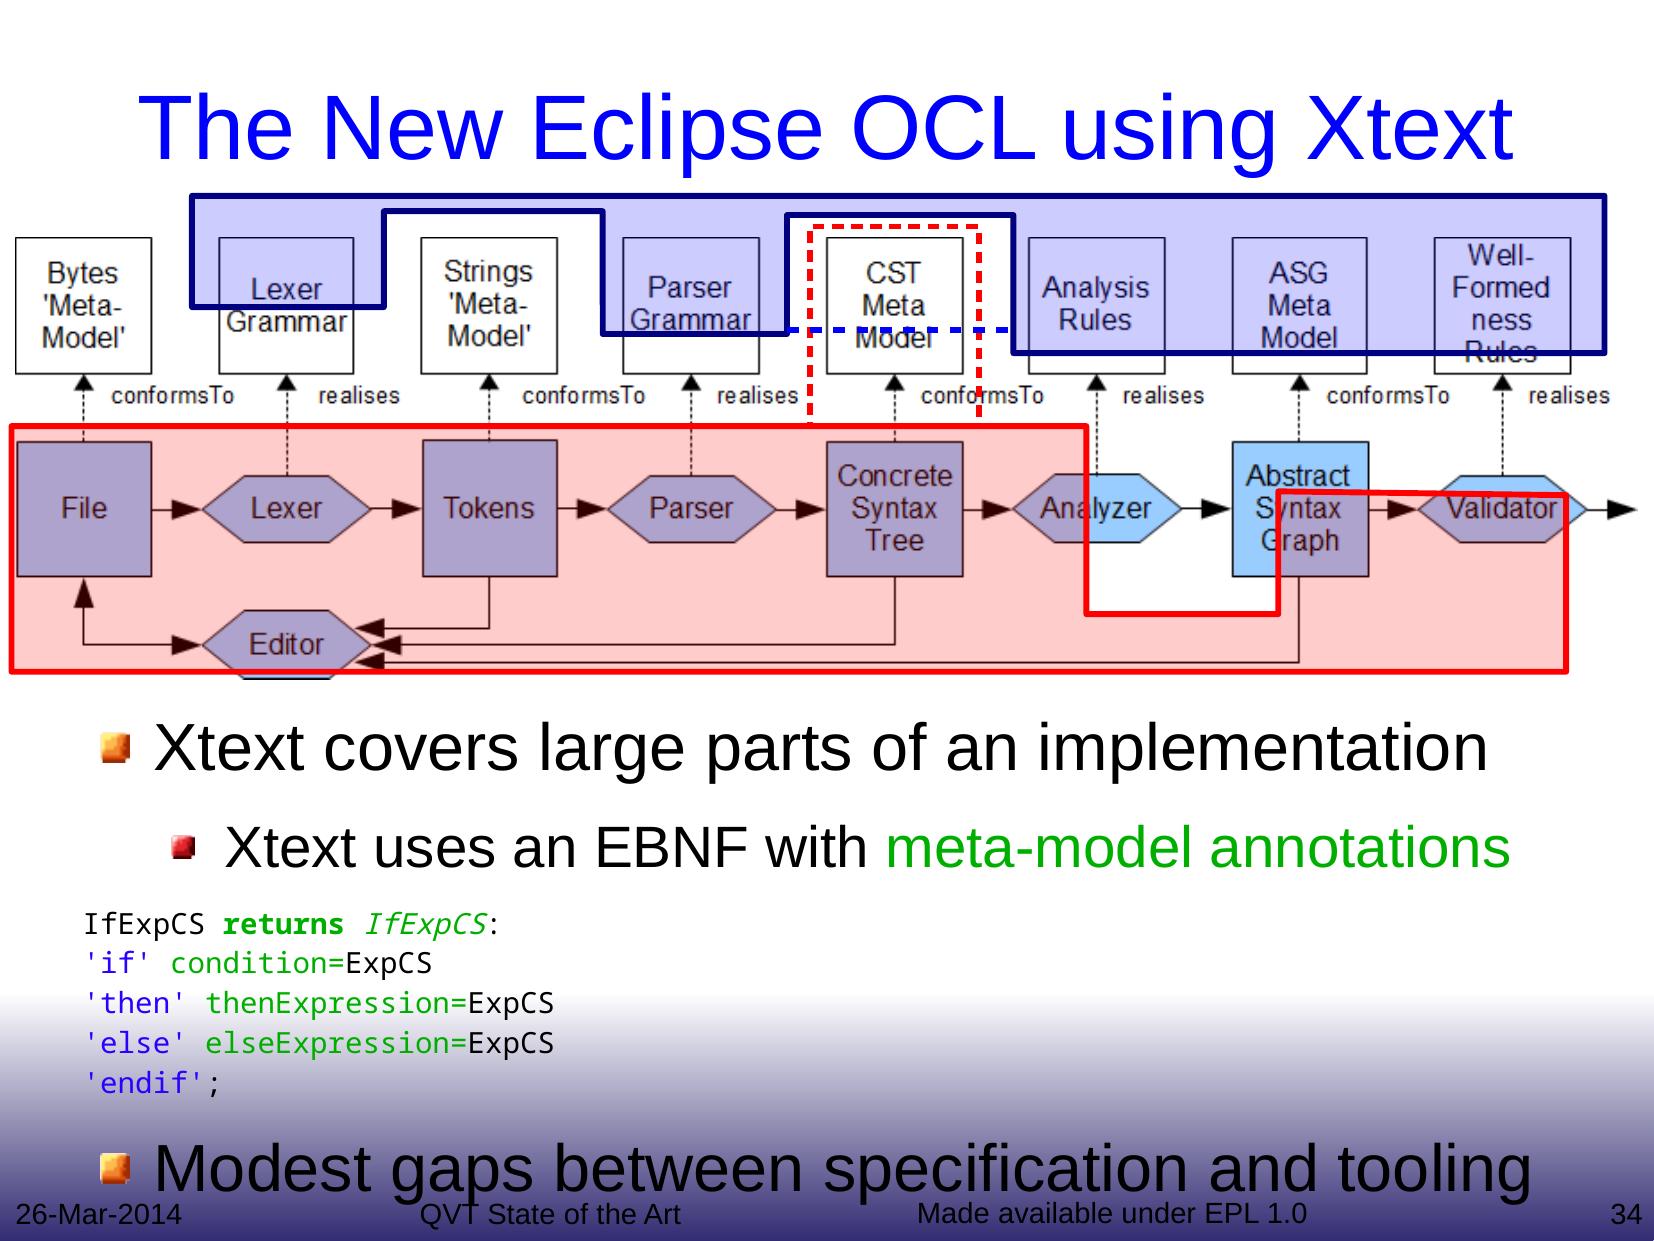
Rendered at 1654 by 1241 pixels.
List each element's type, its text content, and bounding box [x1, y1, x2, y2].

title The New Eclipse OCL using Xtext [82, 56, 1571, 200]
text_box [11, 226, 1567, 672]
text_box [191, 195, 1605, 354]
picture [15, 237, 809, 426]
list Xtext covers large parts of an implementation Xtext uses an EBNF with meta-model annotations IfExpCS returns IfExpCS: 'if' condition=ExpCS 'then' thenExpression=ExpCS 'else' elseExpression=ExpCS 'endif'; Modest gaps between specification and tooling [82, 710, 1571, 1241]
picture [15, 237, 1638, 680]
